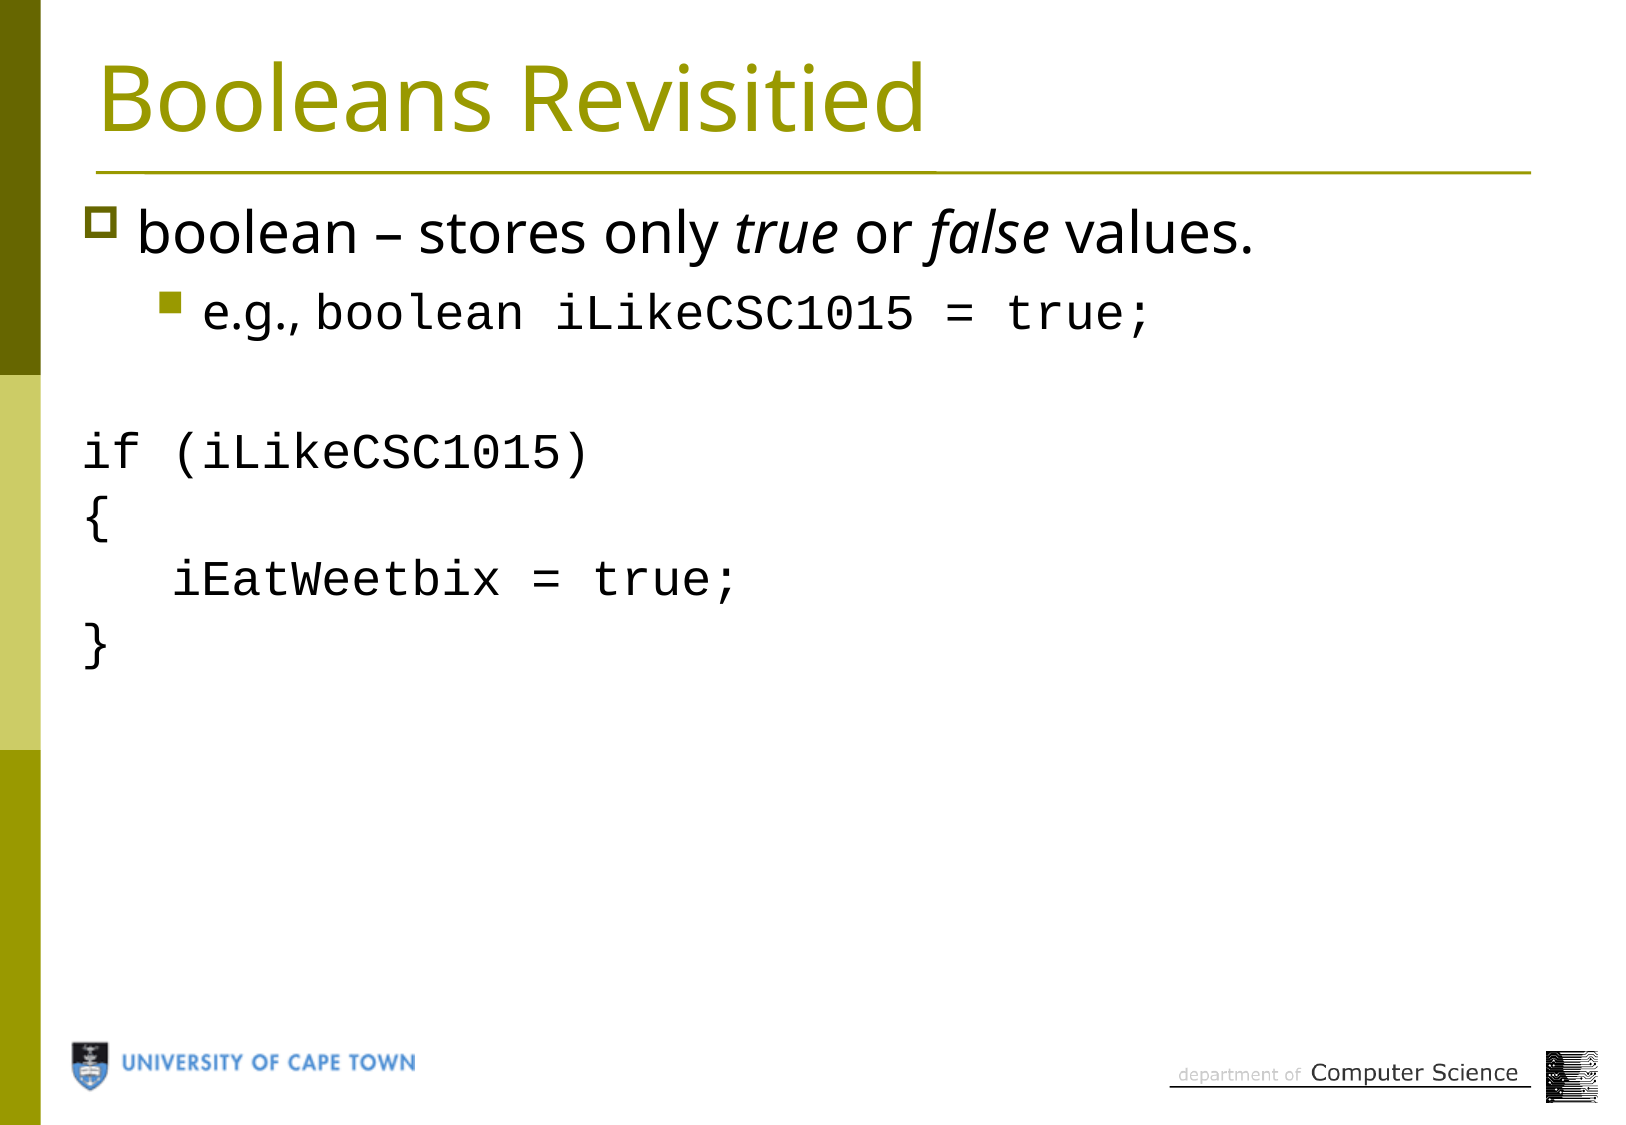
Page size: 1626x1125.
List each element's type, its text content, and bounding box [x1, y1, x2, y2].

list boolean – stores only true or false values. e.g., boolean iLikeCSC1015 = true; if (iLikeCSC1015) { iEatWeetbix = true; } [81, 196, 1543, 1005]
title Booleans Revisitied [81, 21, 1543, 180]
picture [1169, 1043, 1532, 1091]
picture [61, 1024, 415, 1103]
picture [1546, 1051, 1598, 1103]
